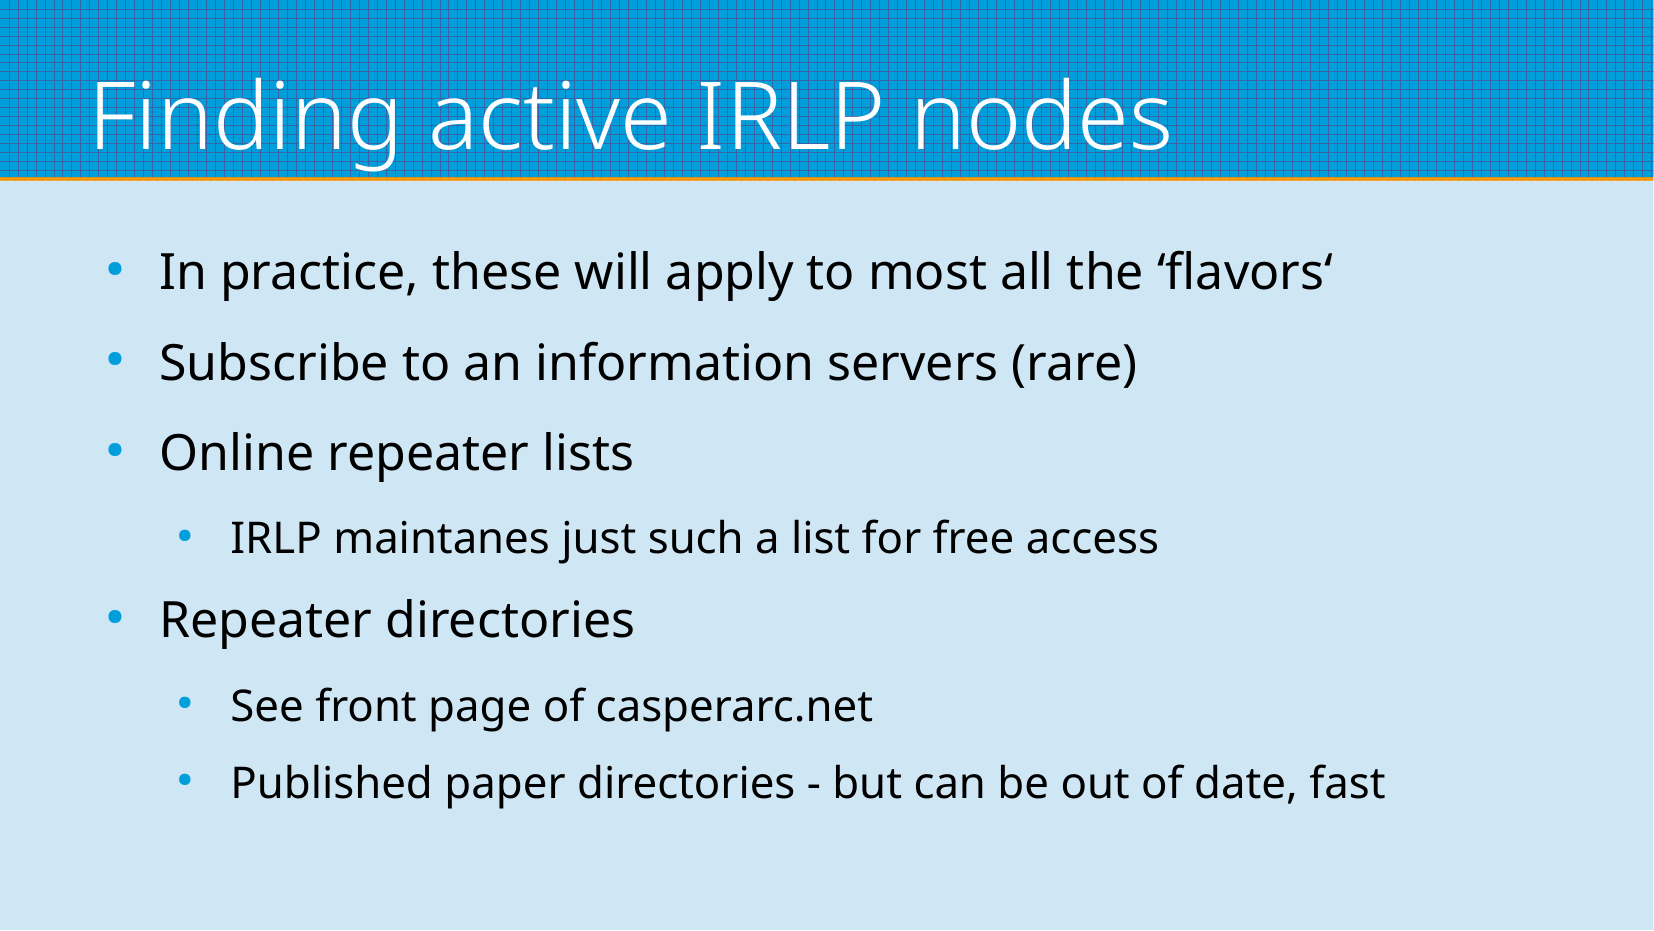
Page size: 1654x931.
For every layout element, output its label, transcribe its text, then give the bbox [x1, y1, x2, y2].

list In practice, these will apply to most all the ‘flavors‘ Subscribe to an information servers (rare) Online repeater lists IRLP maintanes just such a list for free access Repeater directories See front page of casperarc.net Published paper directories - but can be out of date, fast [88, 236, 1565, 813]
title Finding active IRLP nodes [88, 14, 1565, 178]
